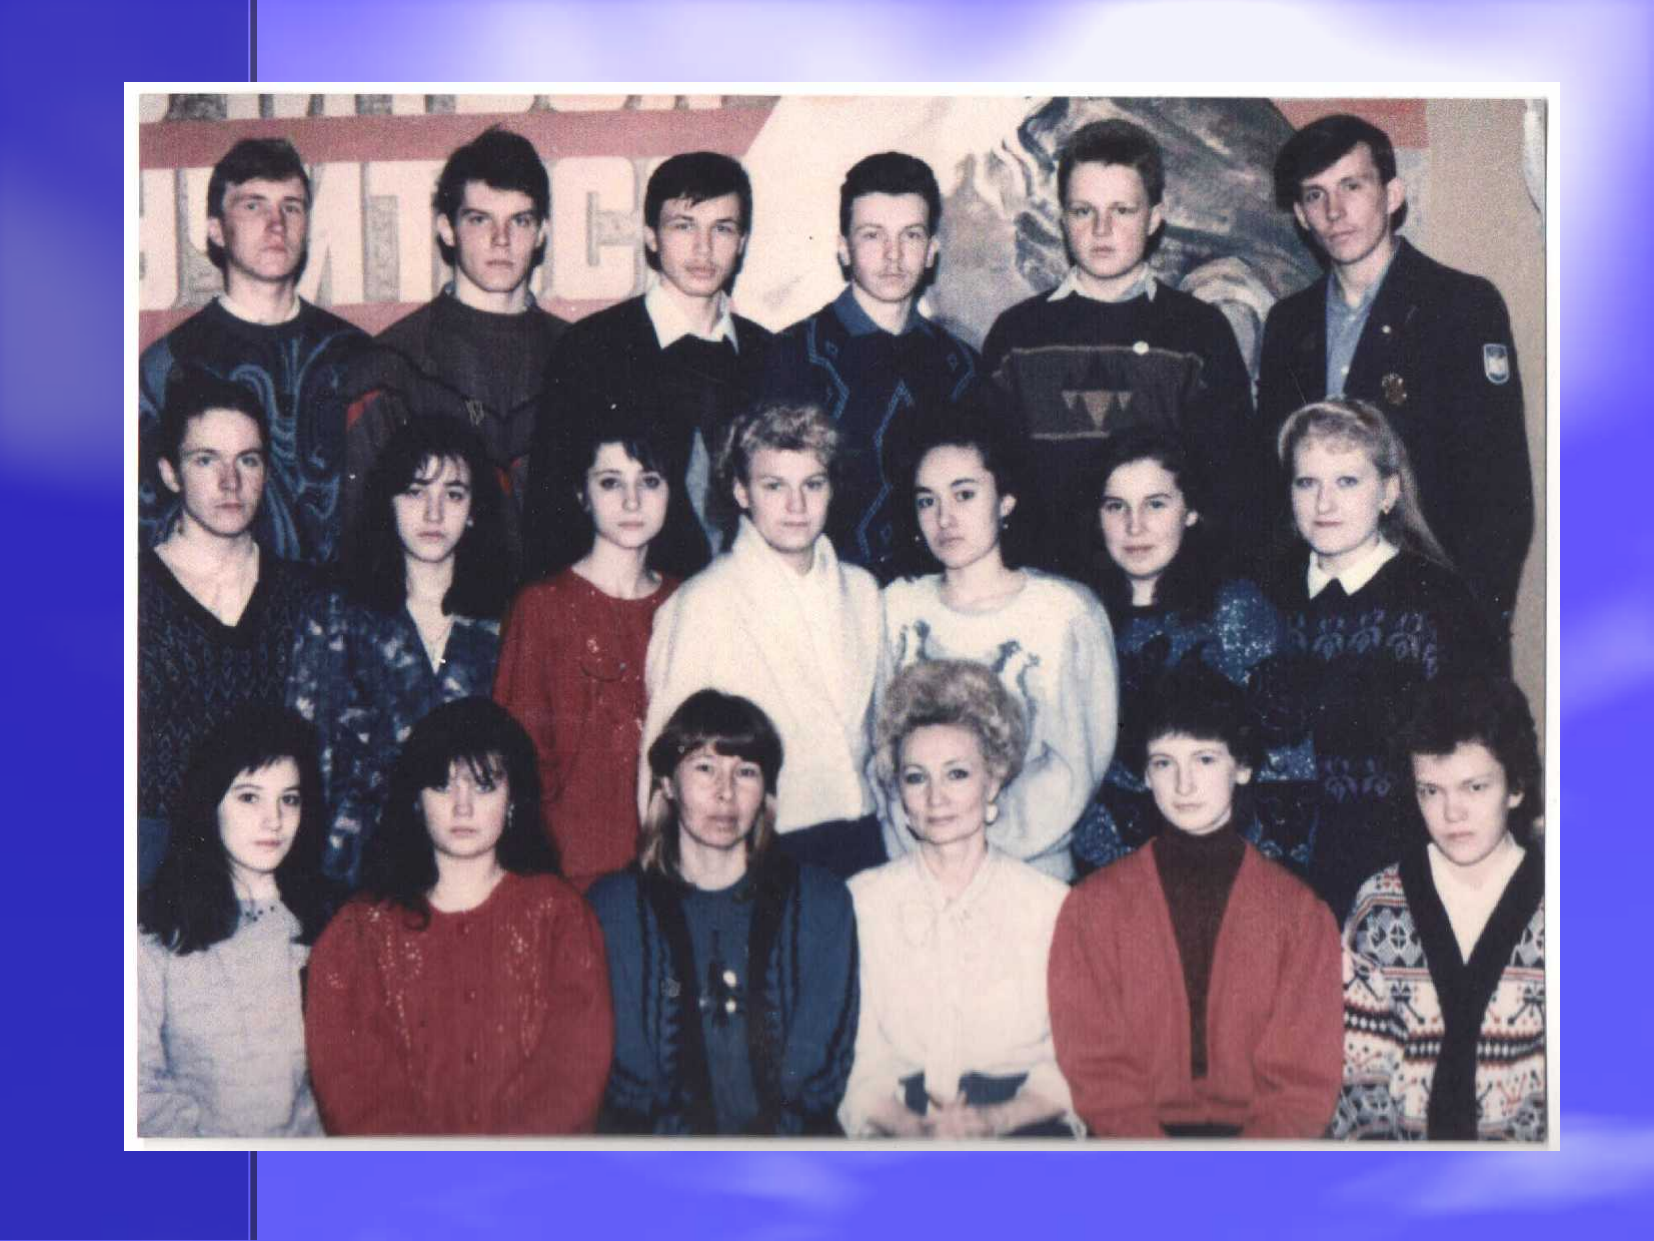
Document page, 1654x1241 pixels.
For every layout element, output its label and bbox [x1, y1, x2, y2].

picture [124, 82, 1560, 1151]
